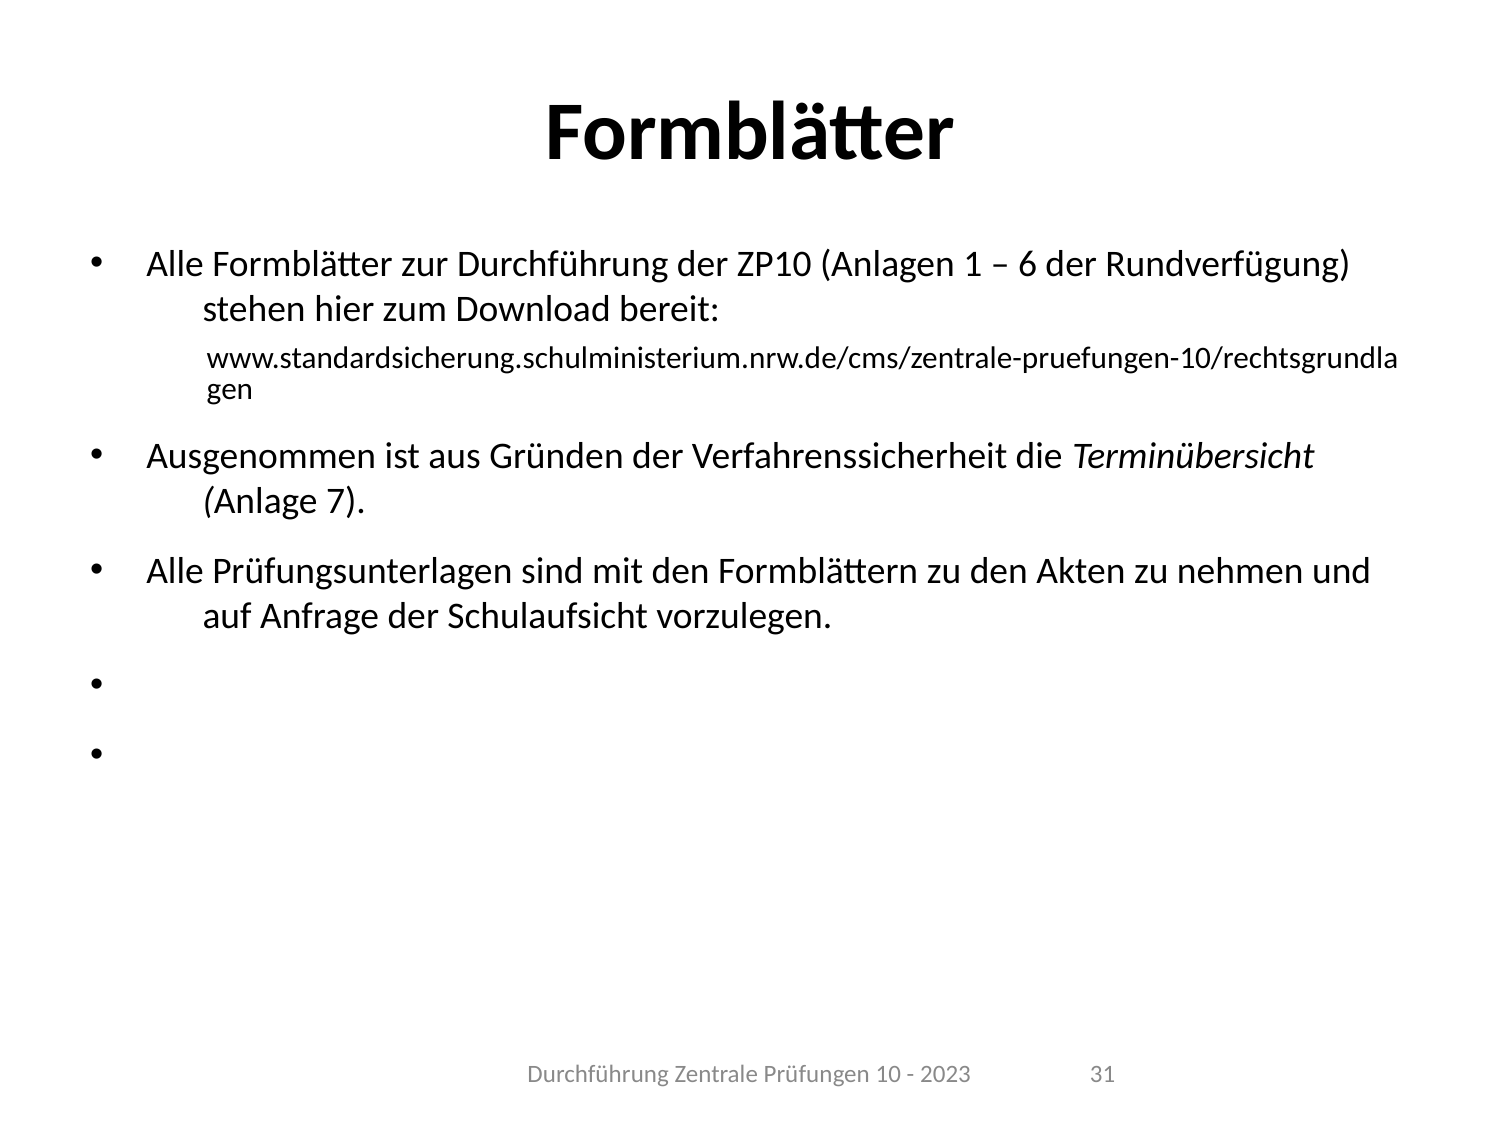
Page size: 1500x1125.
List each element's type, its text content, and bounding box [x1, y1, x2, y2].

text_box 31 [1074, 1042, 1426, 1103]
title Formblätter [75, 45, 1426, 209]
list Alle Formblätter zur Durchführung der ZP10 (Anlagen 1 – 6 der Rundverfügung) stehen hier zum Download bereit: www.standardsicherung.schulministerium.nrw.de/cms/zentrale-pruefungen-10/rechtsgrundlagen Ausgenommen ist aus Gründen der Verfahrenssicherheit die Terminübersicht (Anlage 7). Alle Prüfungsunterlagen sind mit den Formblättern zu den Akten zu nehmen und auf Anfrage der Schulaufsicht vorzulegen. [75, 231, 1426, 1005]
text_box Durchführung Zentrale Prüfungen 10 - 2023 [512, 1042, 988, 1103]
